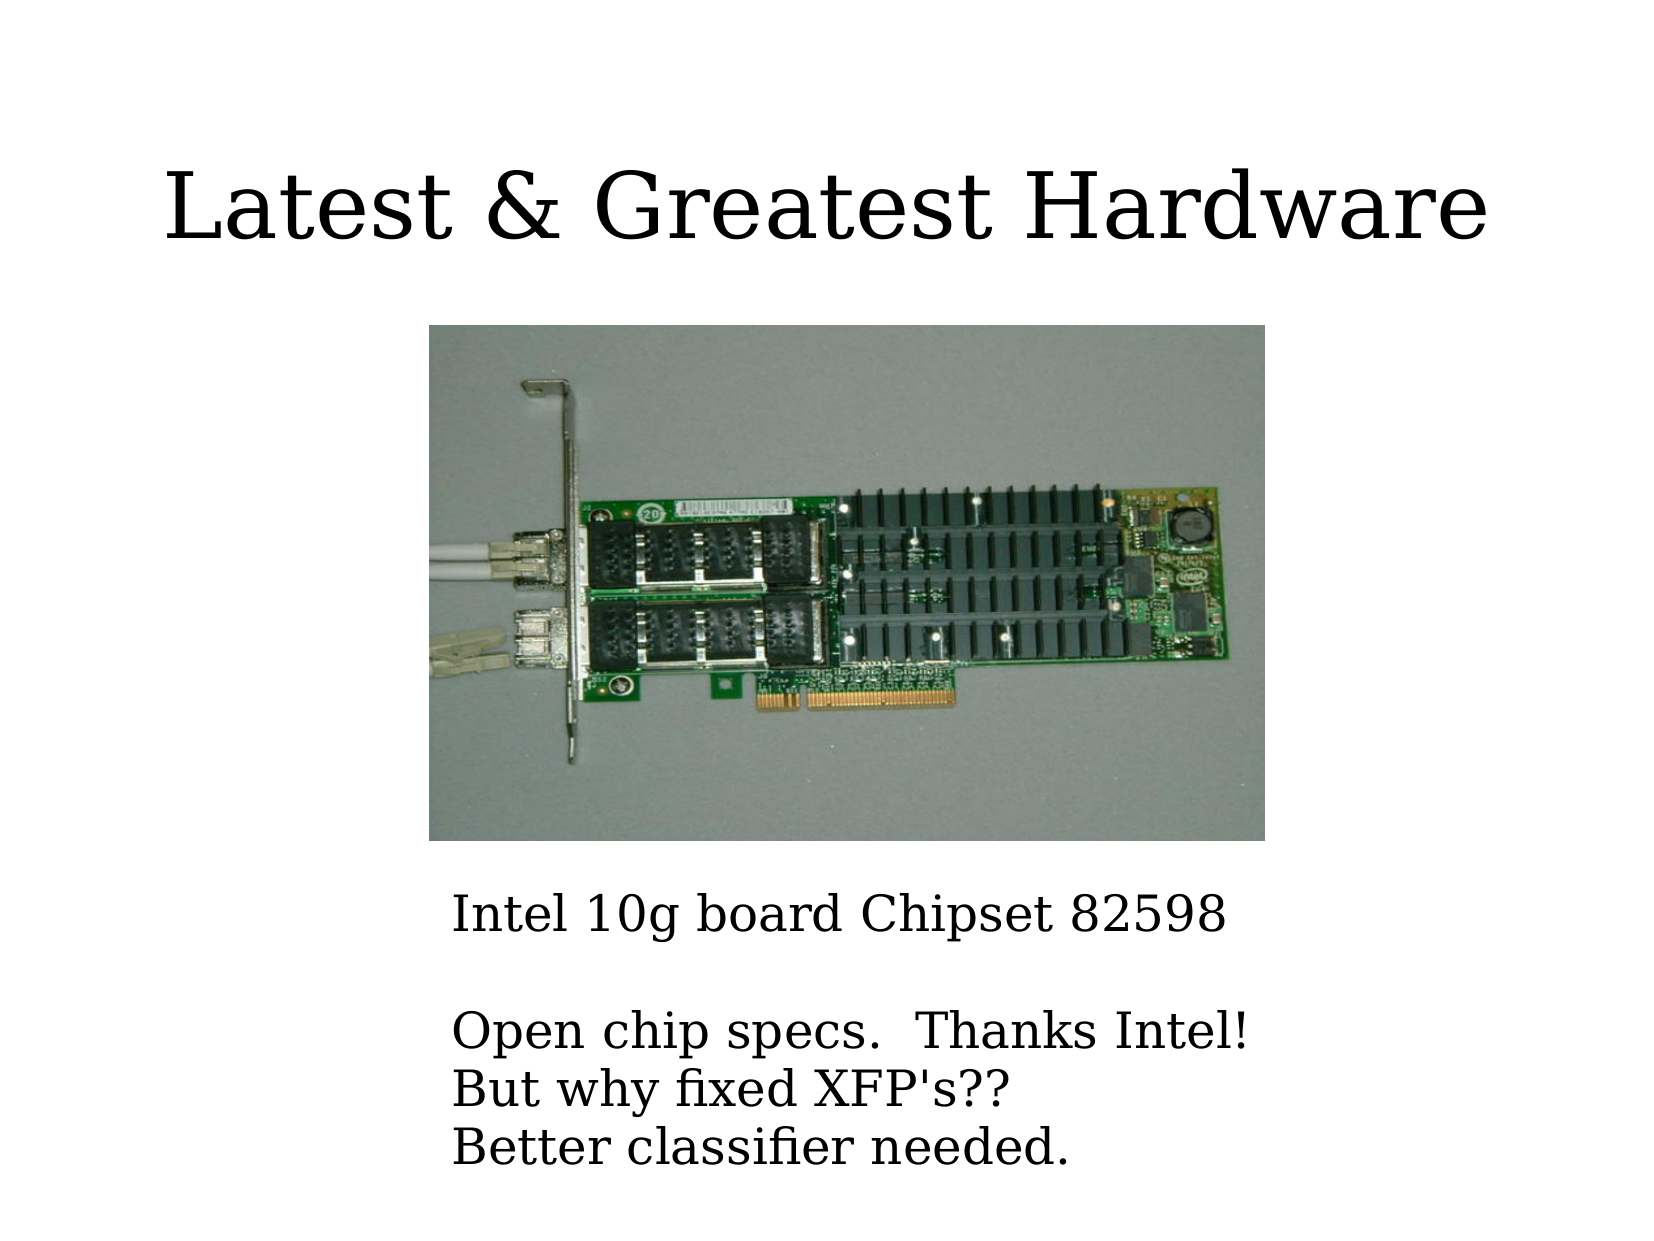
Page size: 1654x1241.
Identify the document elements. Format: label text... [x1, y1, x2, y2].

picture [429, 325, 1265, 841]
text_box Intel 10g board Chipset 82598 Open chip specs. Thanks Intel! But why fixed XFP's?? Better classifier needed. [451, 885, 1253, 1177]
title Latest & Greatest Hardware [121, 102, 1534, 311]
